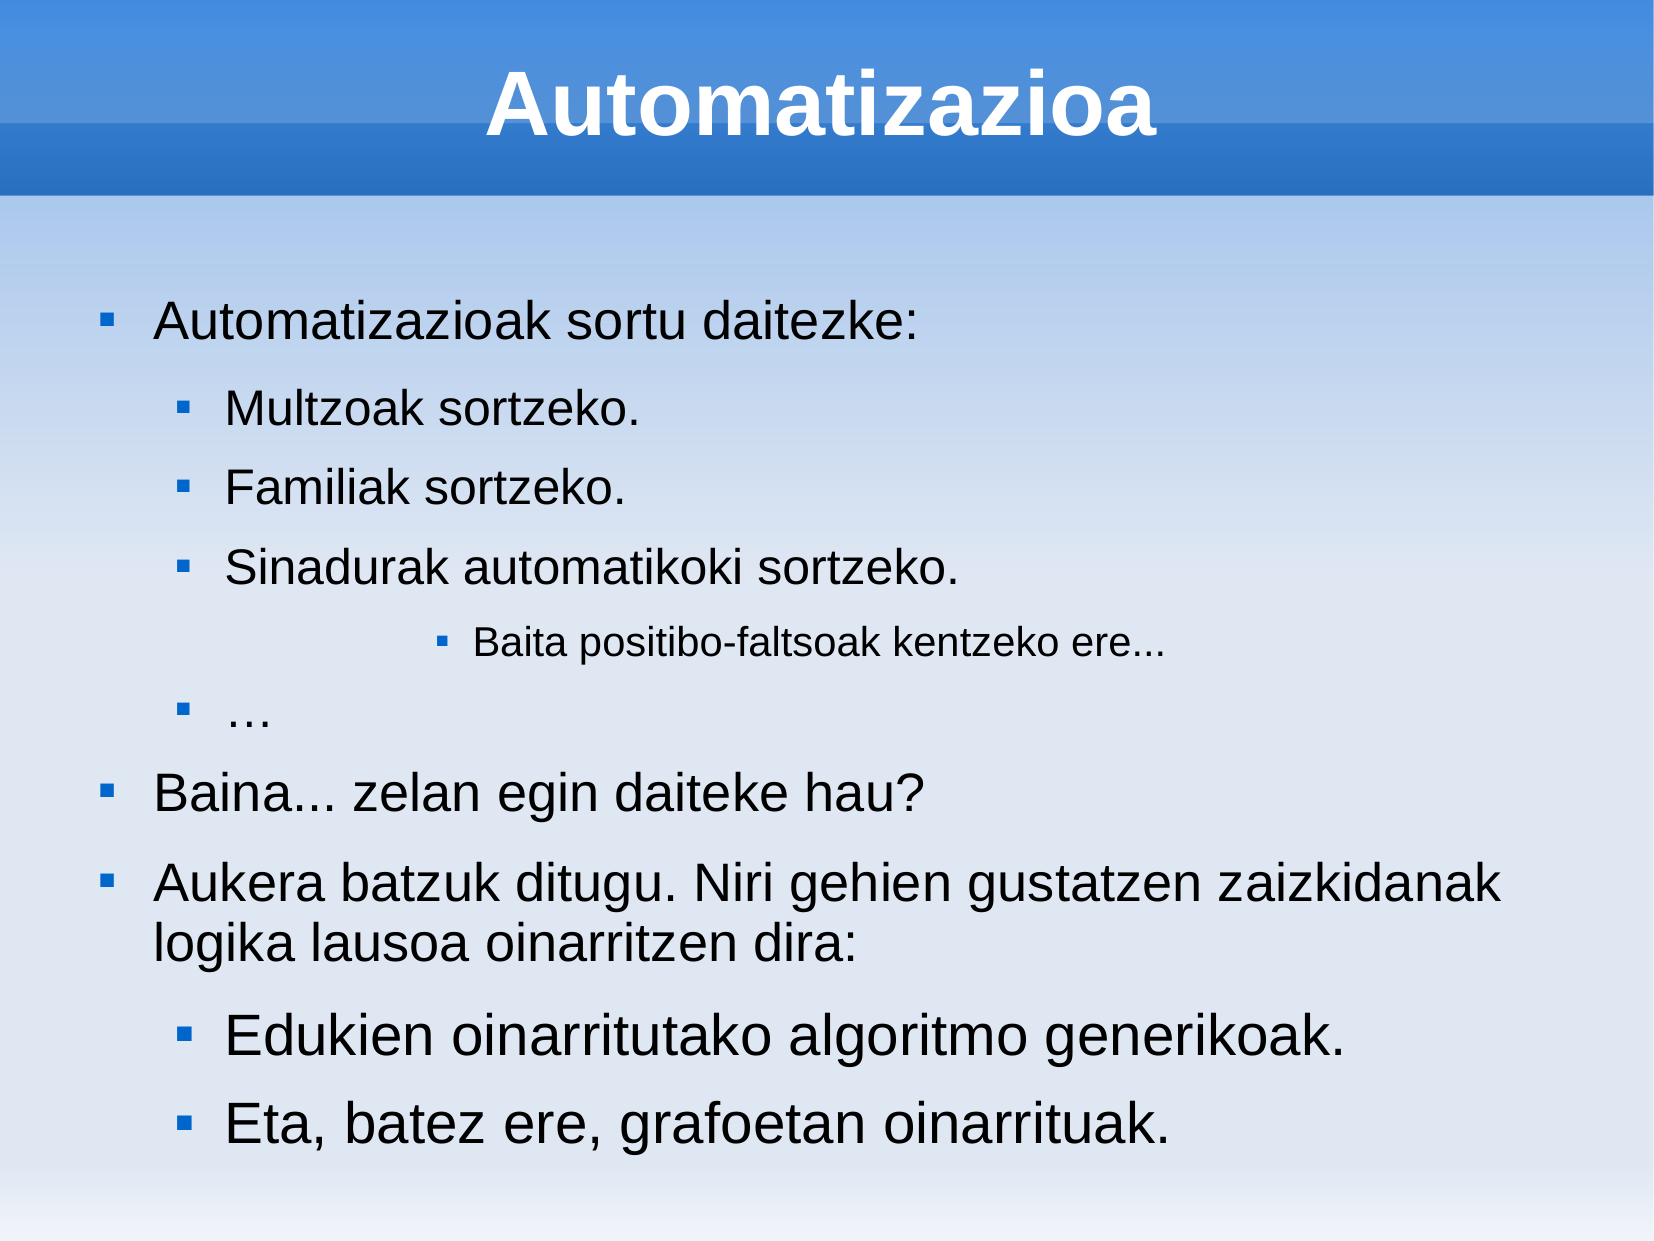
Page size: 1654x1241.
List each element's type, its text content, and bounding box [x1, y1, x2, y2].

list Automatizazioak sortu daitezke: Multzoak sortzeko. Familiak sortzeko. Sinadurak automatikoki sortzeko. Baita positibo-faltsoak kentzeko ere... … Baina... zelan egin daiteke hau? Aukera batzuk ditugu. Niri gehien gustatzen zaizkidanak logika lausoa oinarritzen dira: Edukien oinarritutako algoritmo generikoak. Eta, batez ere, grafoetan oinarrituak. [82, 290, 1571, 1157]
picture [0, 0, 1654, 1241]
title Automatizazioa [76, 0, 1565, 208]
